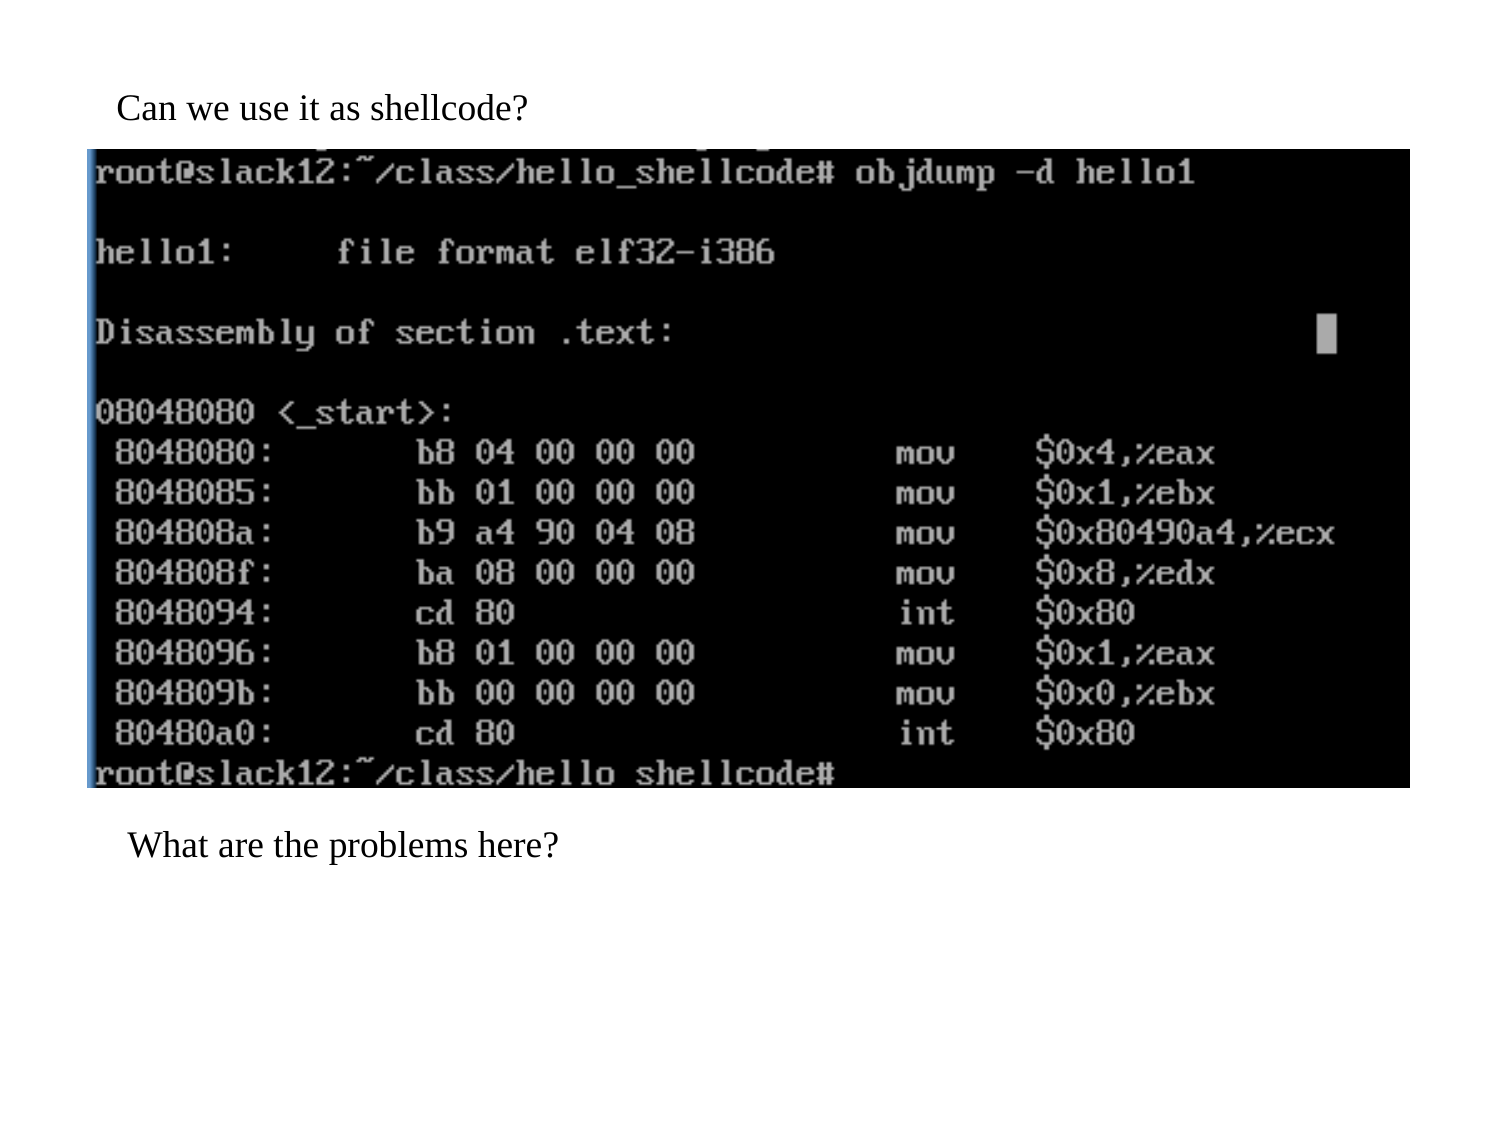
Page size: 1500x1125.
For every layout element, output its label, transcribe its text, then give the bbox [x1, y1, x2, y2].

text_box Can we use it as shellcode? [101, 74, 545, 136]
text_box What are the problems here? [112, 812, 1201, 873]
picture [87, 149, 1410, 788]
